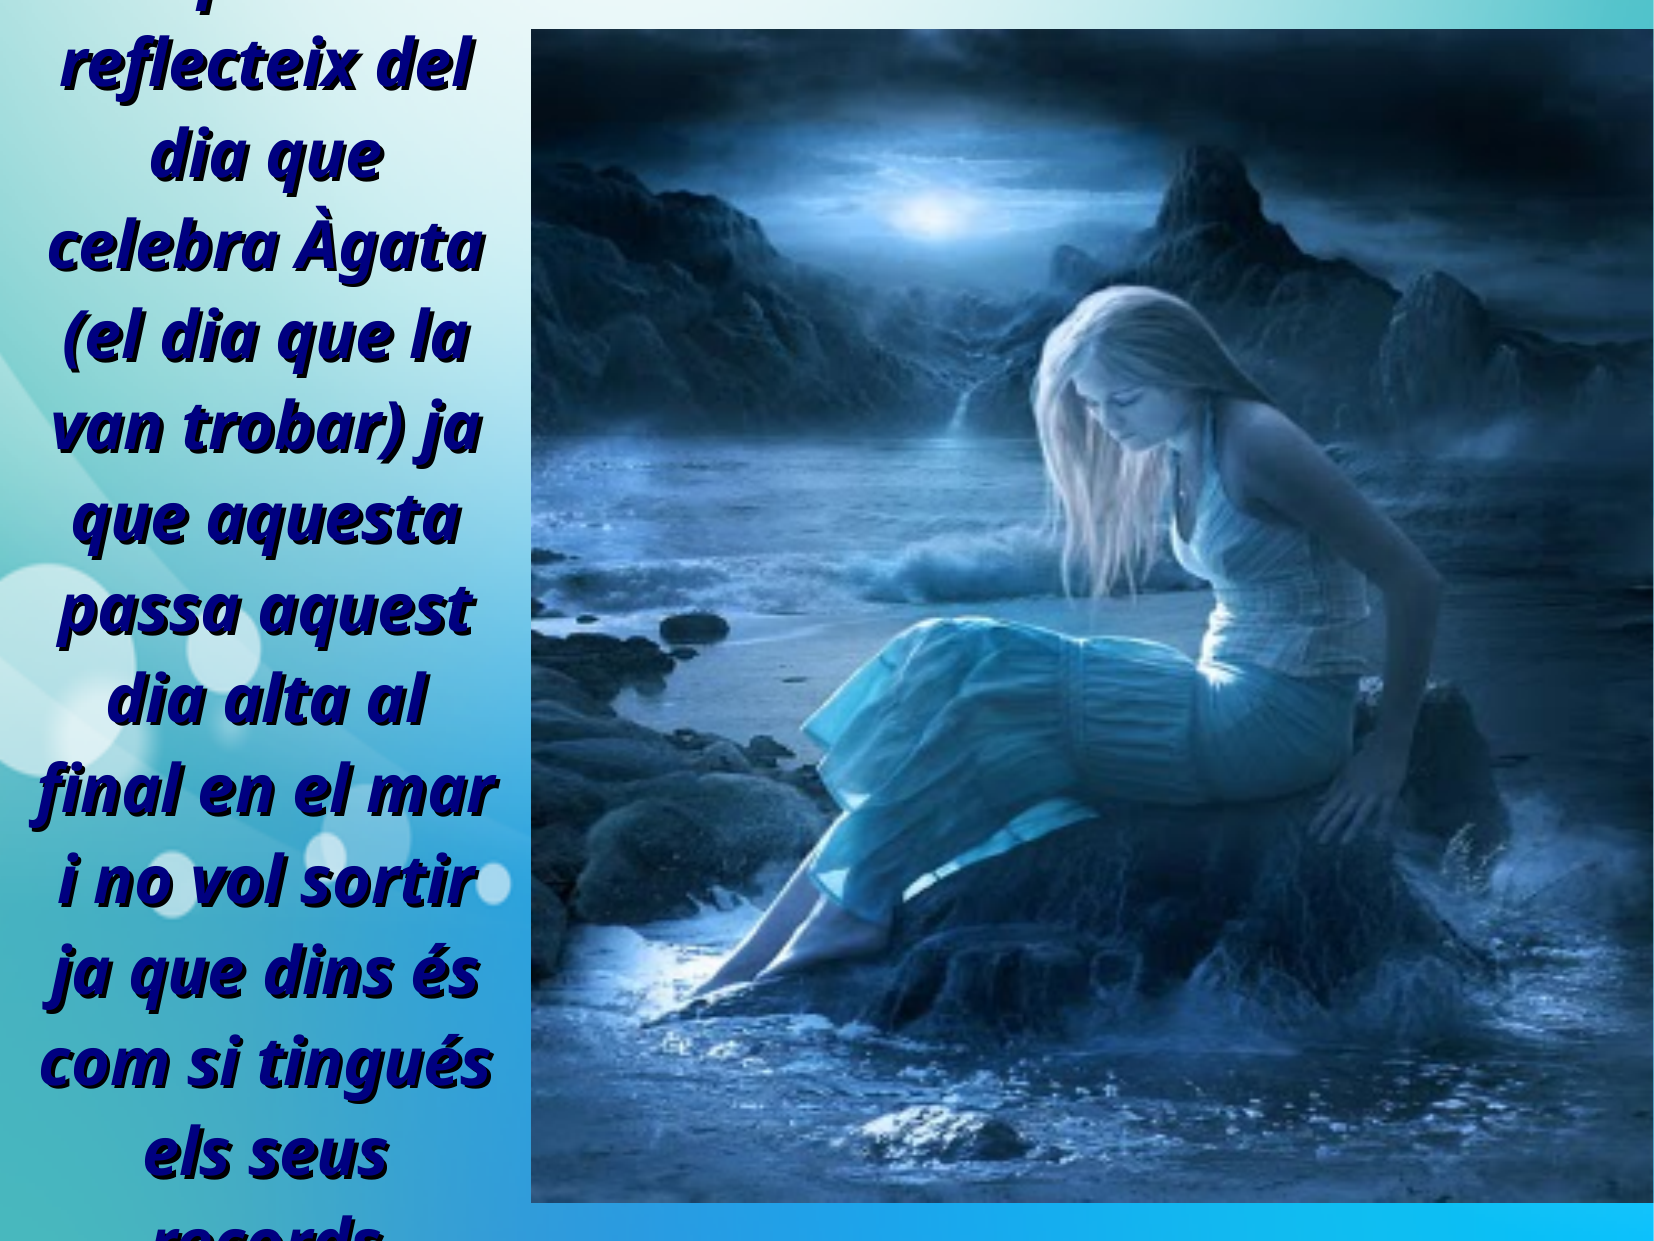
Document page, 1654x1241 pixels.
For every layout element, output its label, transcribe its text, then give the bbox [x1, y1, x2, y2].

title Aquesta reflecteix del dia que celebra Àgata (el dia que la van trobar) ja que aquesta passa aquest dia alta al final en el mar i no vol sortir ja que dins és com si tingués els seus records [29, 29, 502, 1182]
picture [0, 0, 1654, 1241]
